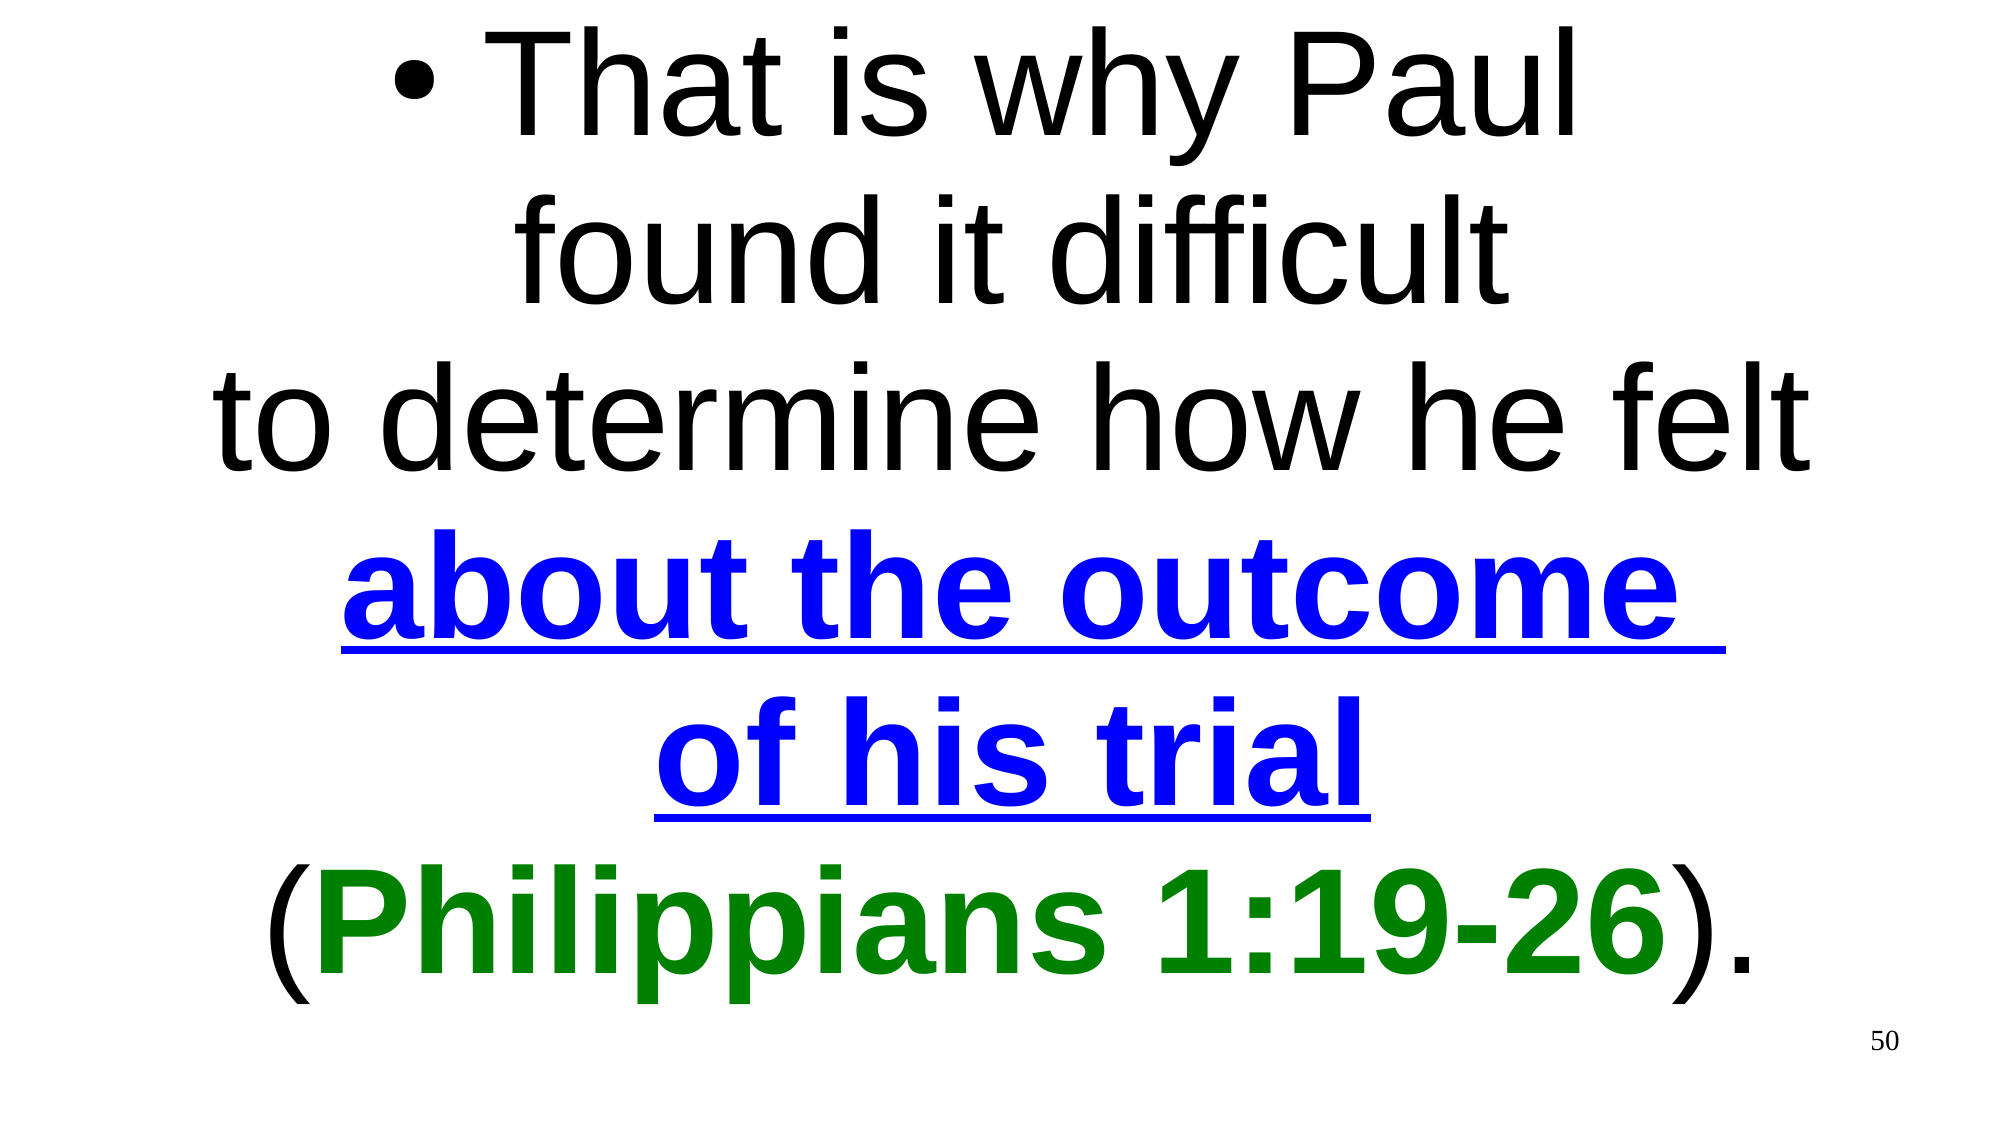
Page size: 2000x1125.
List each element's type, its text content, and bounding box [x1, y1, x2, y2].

list That is why Paul found it difficult to determine how he felt about the outcome of his trial (Philippians 1:19-26). [0, 0, 1996, 1123]
